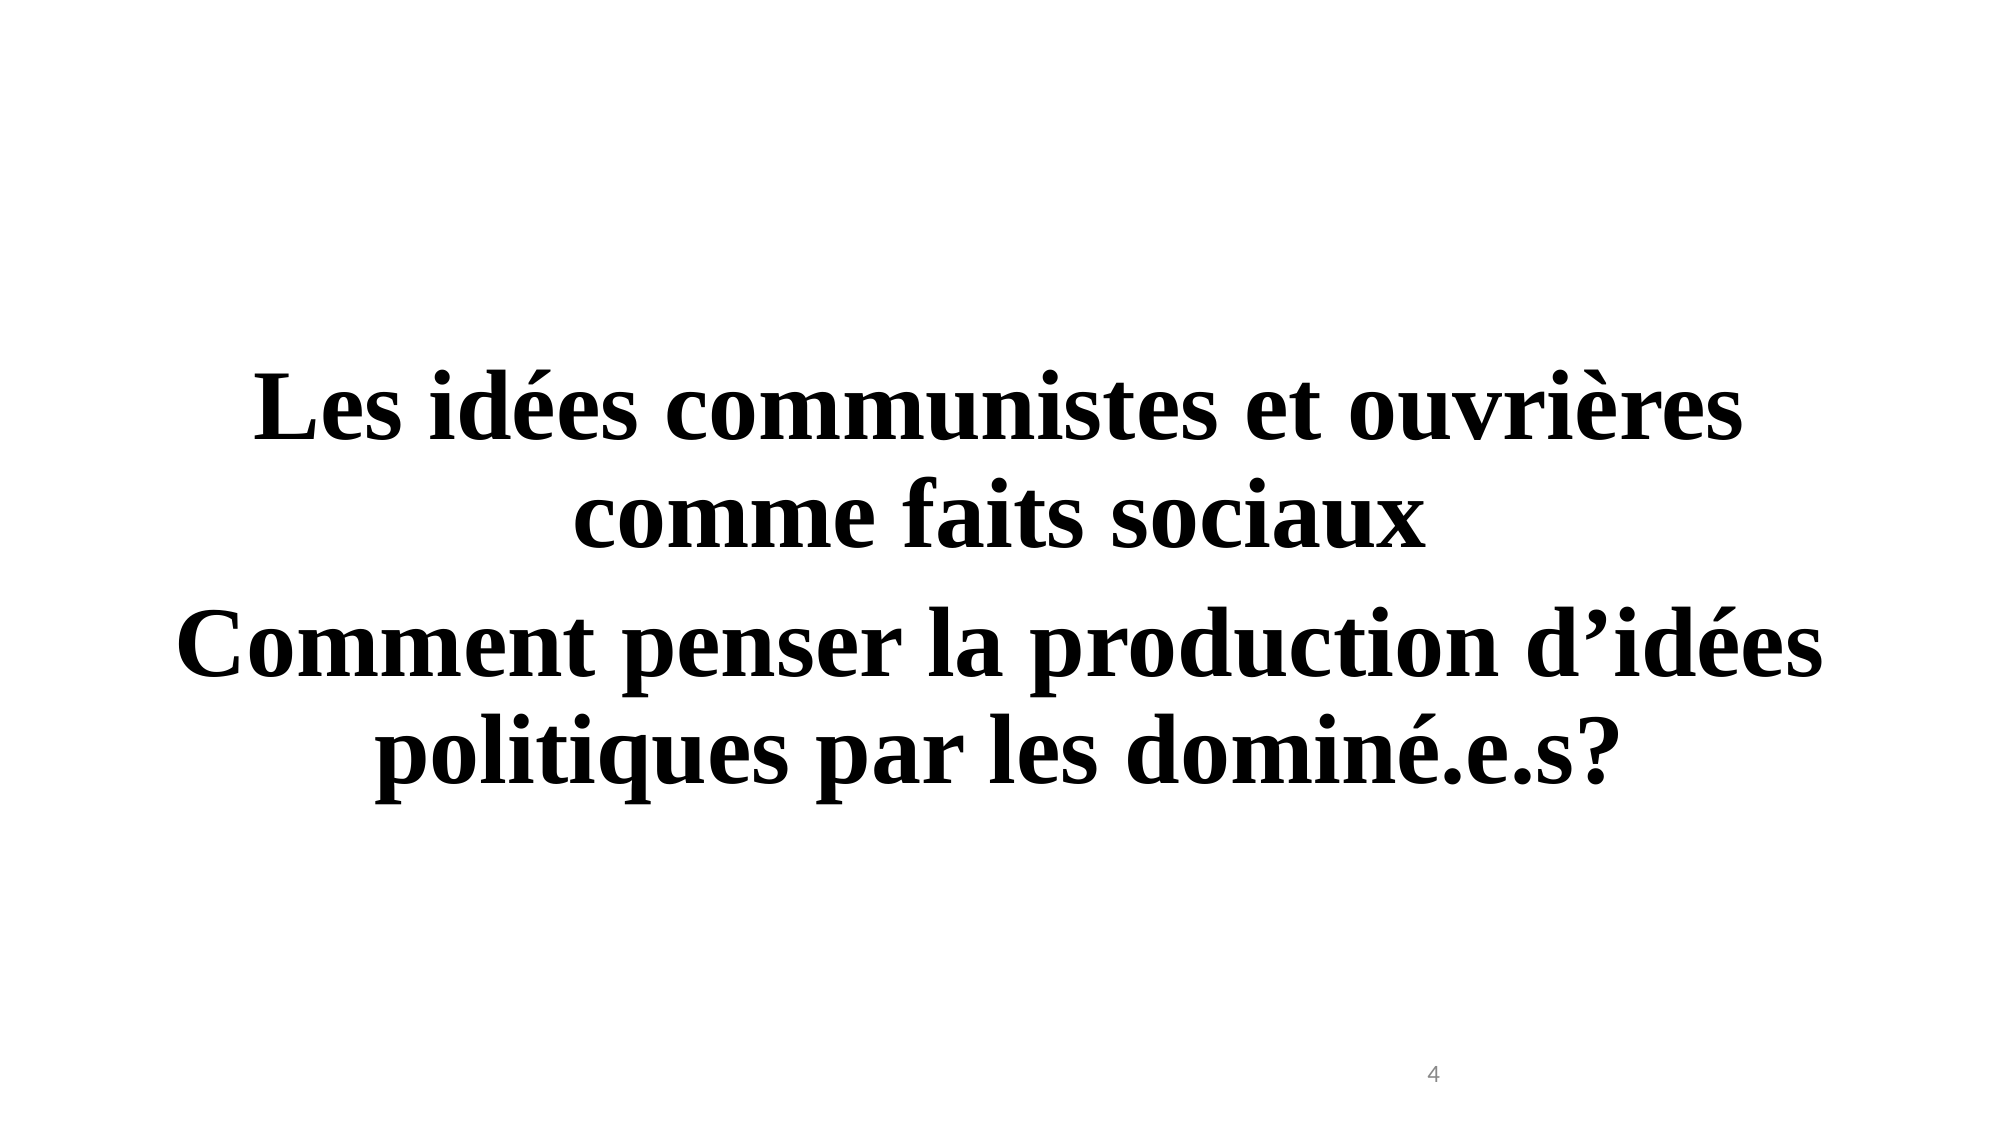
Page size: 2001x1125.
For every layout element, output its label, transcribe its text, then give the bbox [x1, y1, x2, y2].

list Les idées communistes et ouvrières comme faits sociaux Comment penser la production d’idées politiques par les dominé.e.s? [137, 345, 1863, 1014]
text_box [1412, 1042, 1863, 1103]
